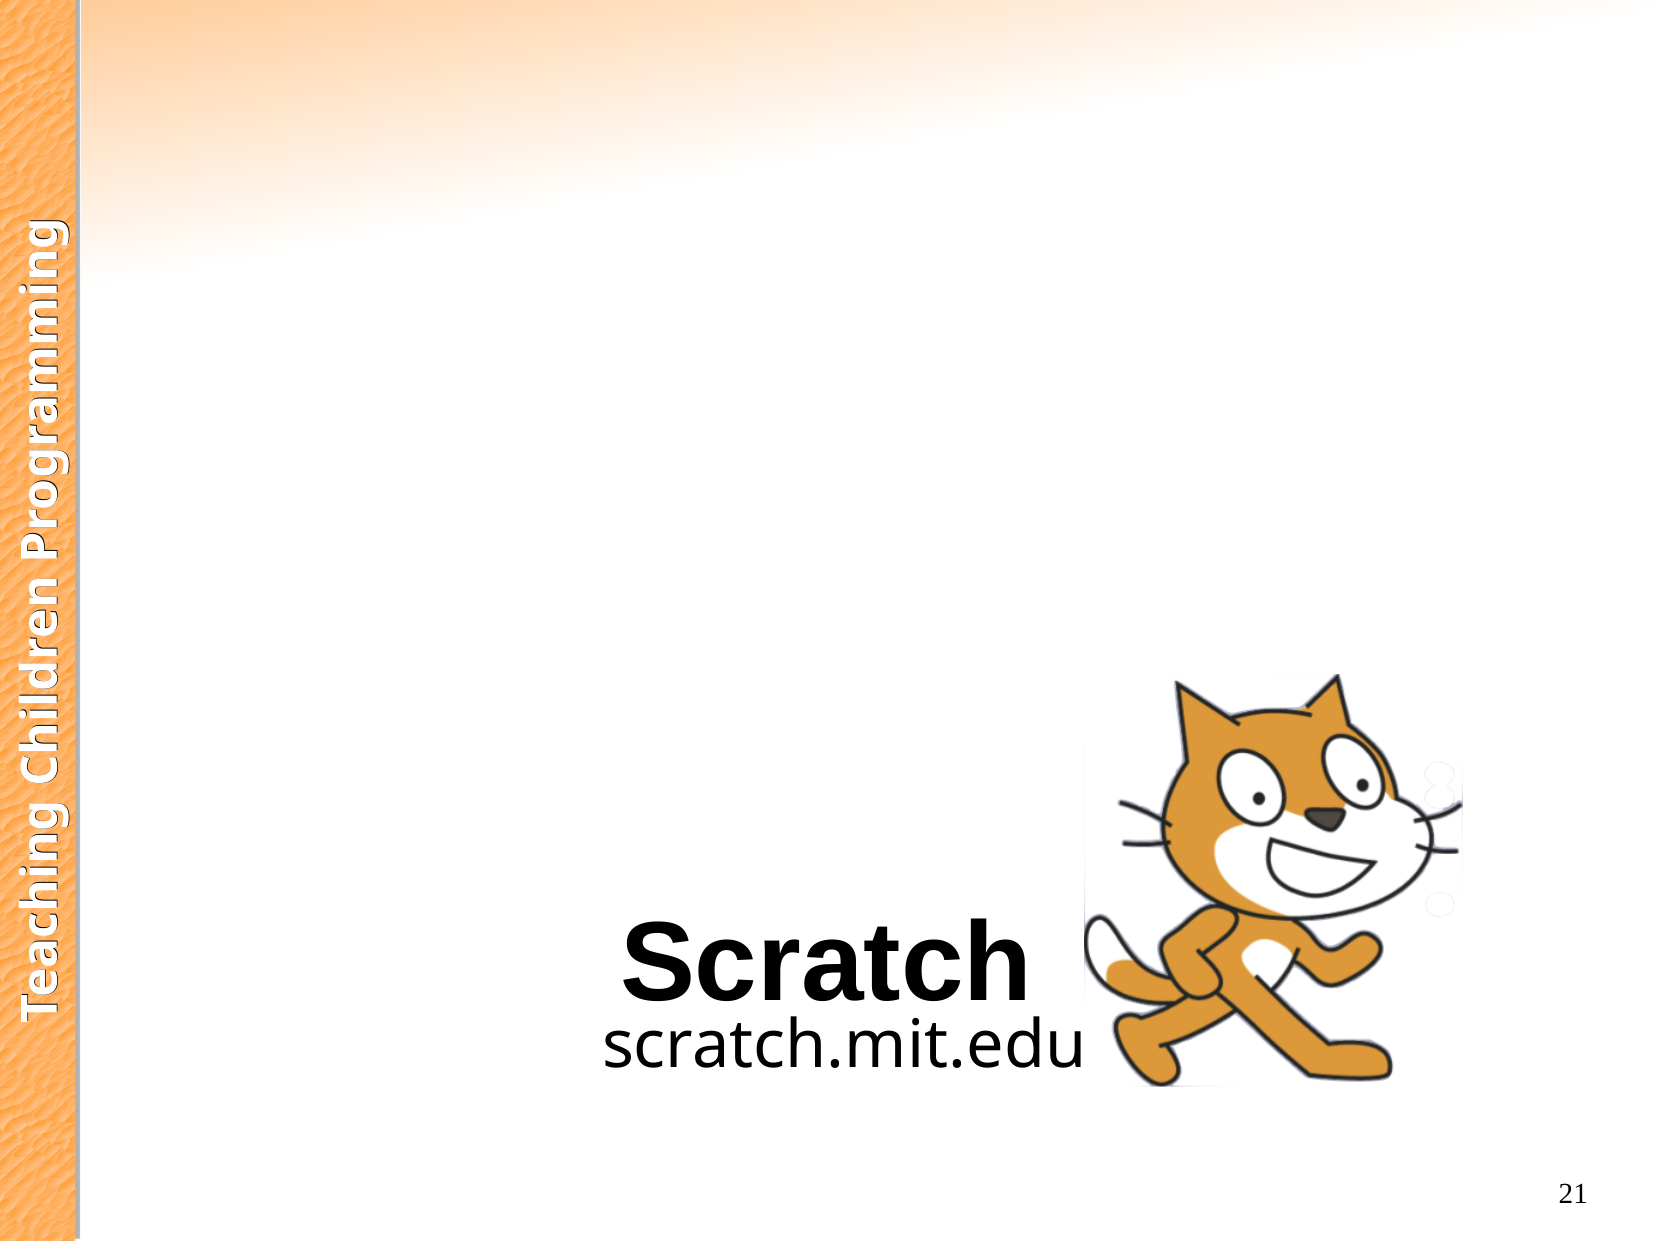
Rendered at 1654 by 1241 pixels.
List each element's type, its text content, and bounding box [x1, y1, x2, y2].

picture [1084, 674, 1463, 858]
title Scratch [82, 858, 1571, 1066]
subtitle scratch.mit.edu [100, 975, 1589, 1109]
picture [0, 0, 75, 1241]
